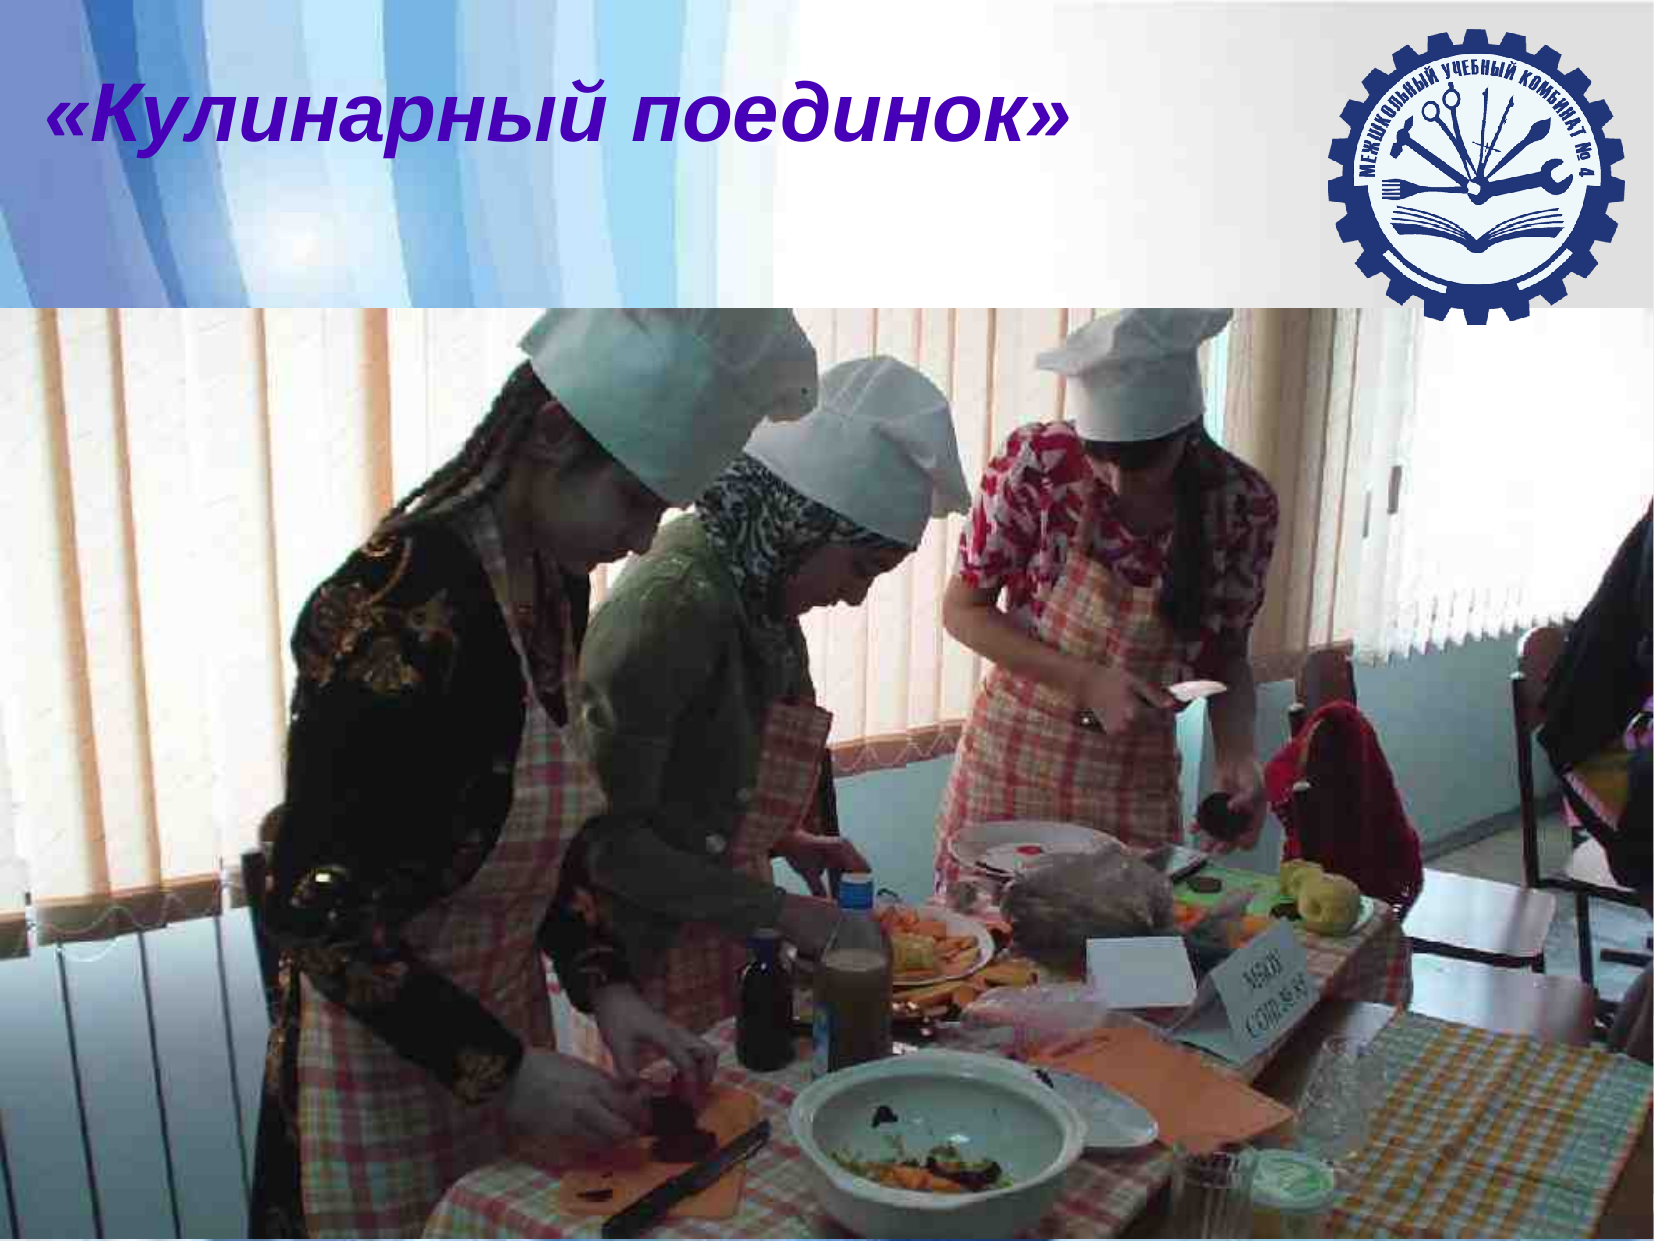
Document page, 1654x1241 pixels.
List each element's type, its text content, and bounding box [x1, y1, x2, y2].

text_box «Кулинарный поединок» [29, 59, 1328, 167]
picture [0, 0, 1654, 1241]
